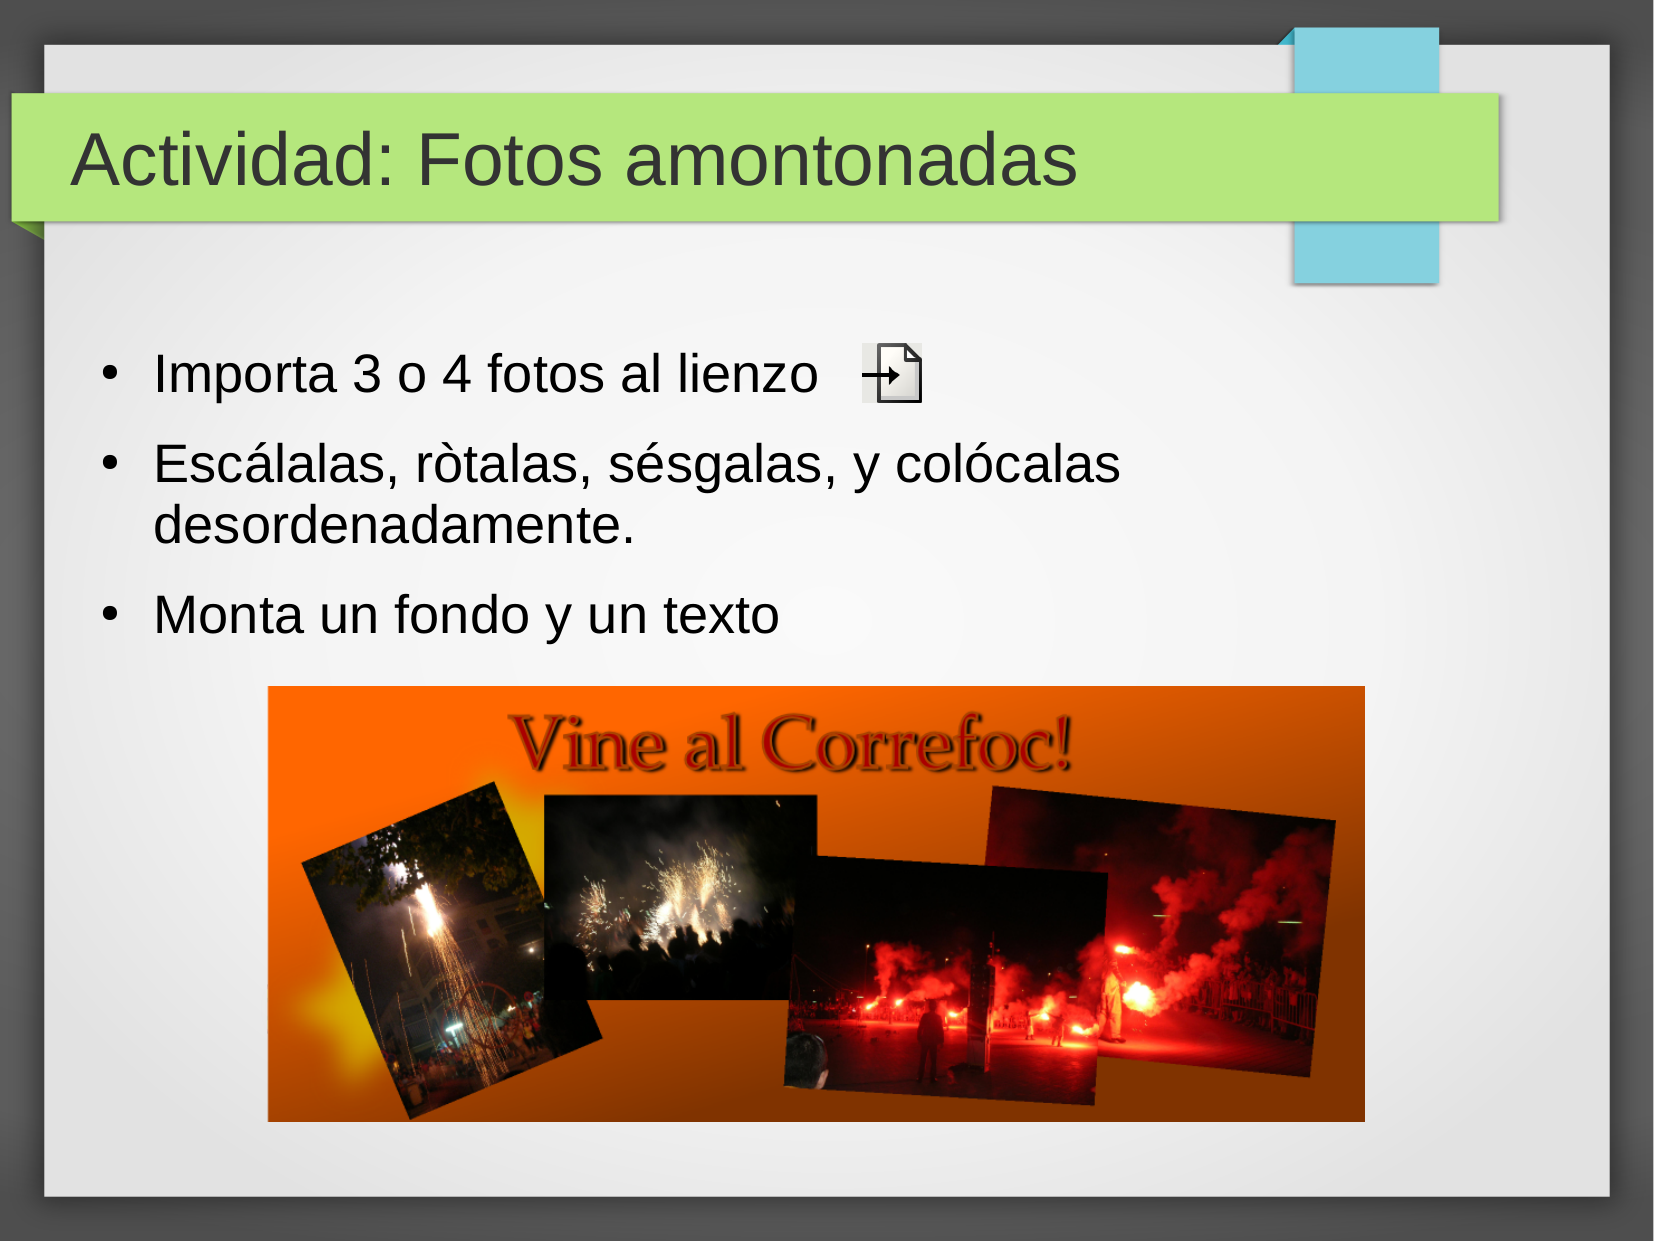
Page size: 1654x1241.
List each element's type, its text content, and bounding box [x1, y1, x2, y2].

list Importa 3 o 4 fotos al lienzo Escálalas, ròtalas, sésgalas, y colócalas desordenadamente. Monta un fondo y un texto [82, 343, 1538, 687]
picture [0, 0, 1654, 1241]
title Actividad: Fotos amontonadas [70, 106, 1229, 213]
